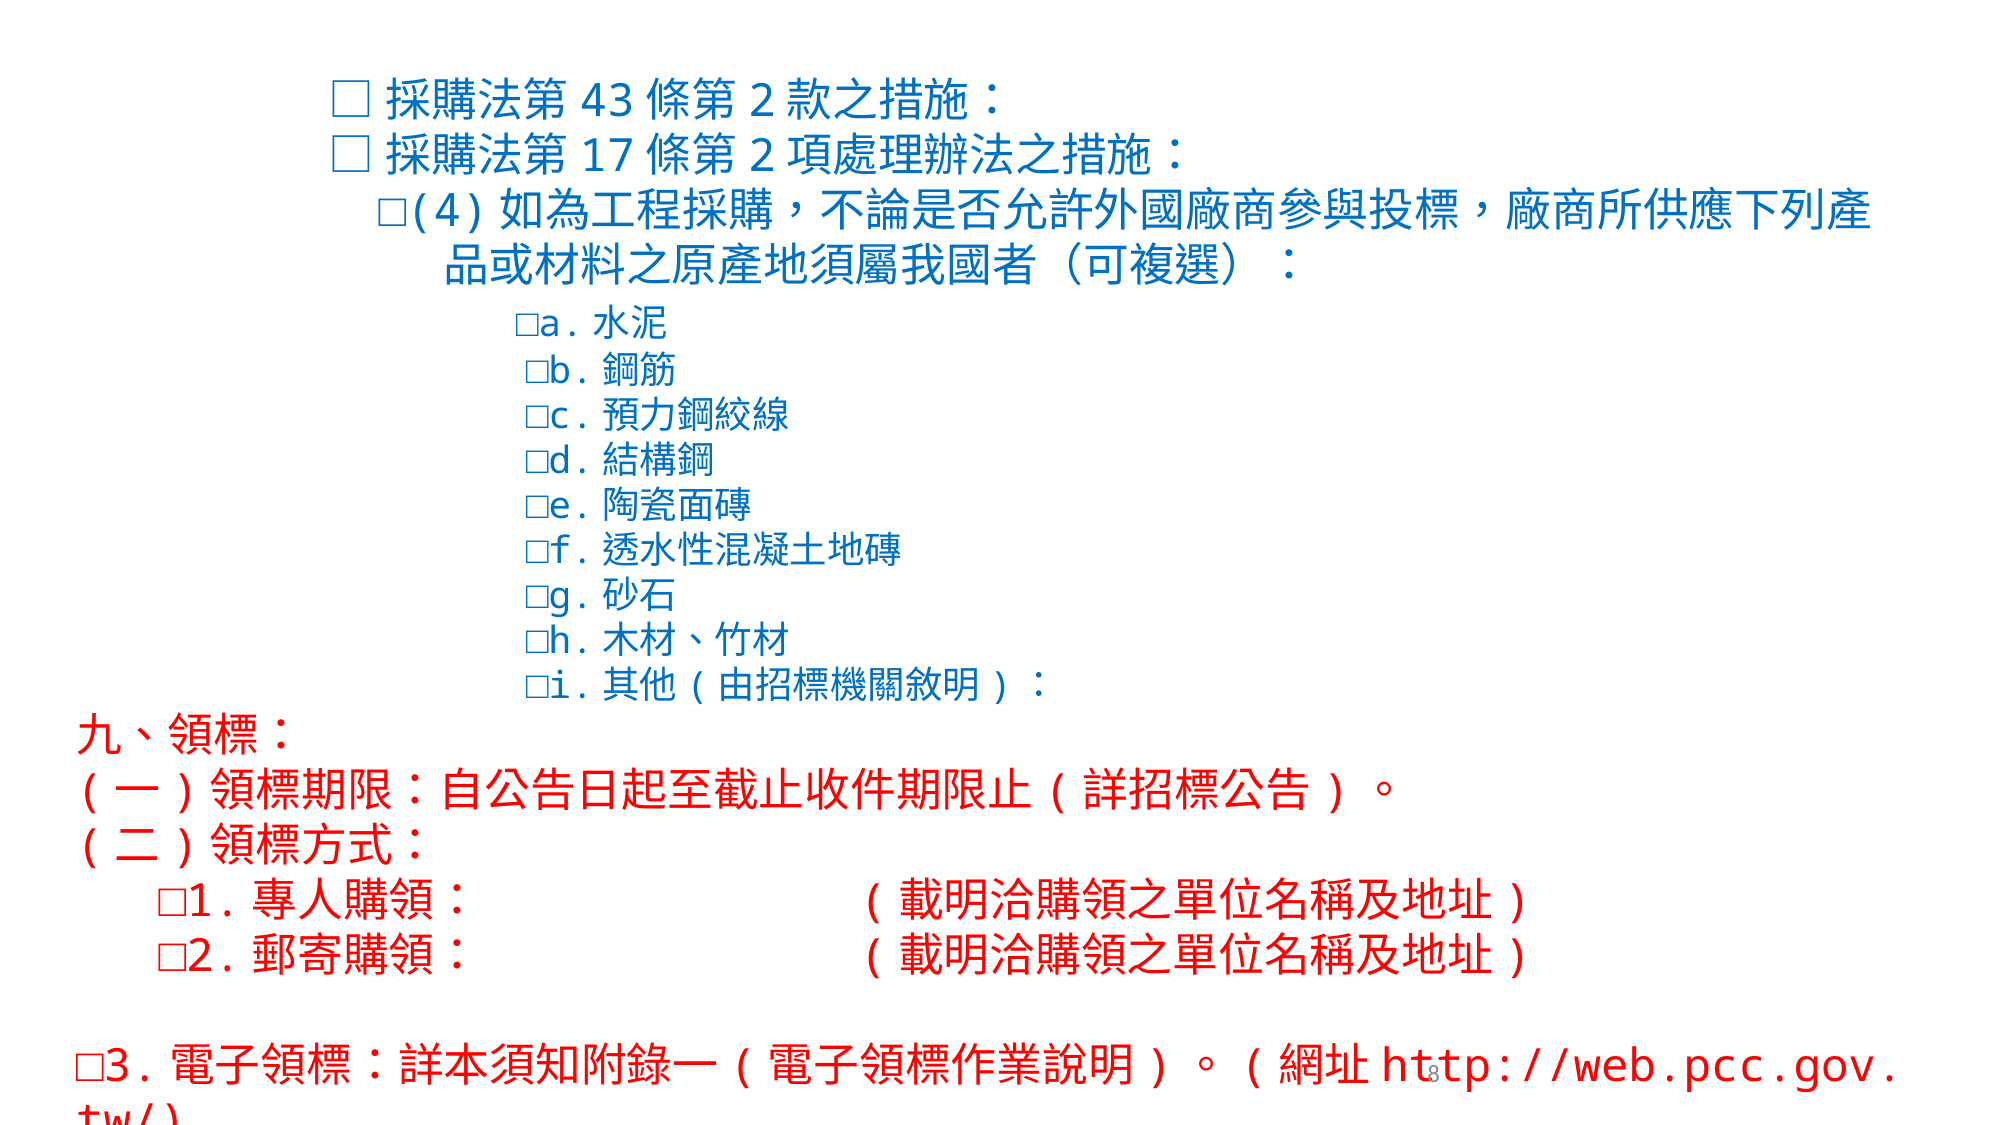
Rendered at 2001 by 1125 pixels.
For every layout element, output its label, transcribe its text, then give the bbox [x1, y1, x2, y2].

text_box □採購法第43條第2款之措施： □採購法第17條第2項處理辦法之措施： □(4)如為工程採購，不論是否允許外國廠商參與投標，廠商所供應下列產品或材料之原產地須屬我國者（可複選）： □a.水泥 □b.鋼筋 □c.預力鋼絞線 □d.結構鋼 □e.陶瓷面磚 □f.透水性混凝土地磚 □g.砂石 □h.木材、竹材 □i.其他(由招標機關敘明)： 九、領標： (一)領標期限：自公告日起至截止收件期限止(詳招標公告)。 (二)領標方式： □1.專人購領： (載明洽購領之單位名稱及地址) □2.郵寄購領： (載明洽購領之單位名稱及地址) □3.電子領標：詳本須知附錄一(電子領標作業說明)。(網址http://web.pcc.gov.tw/) [61, 63, 1930, 1125]
text_box 8 [1412, 1042, 1863, 1103]
